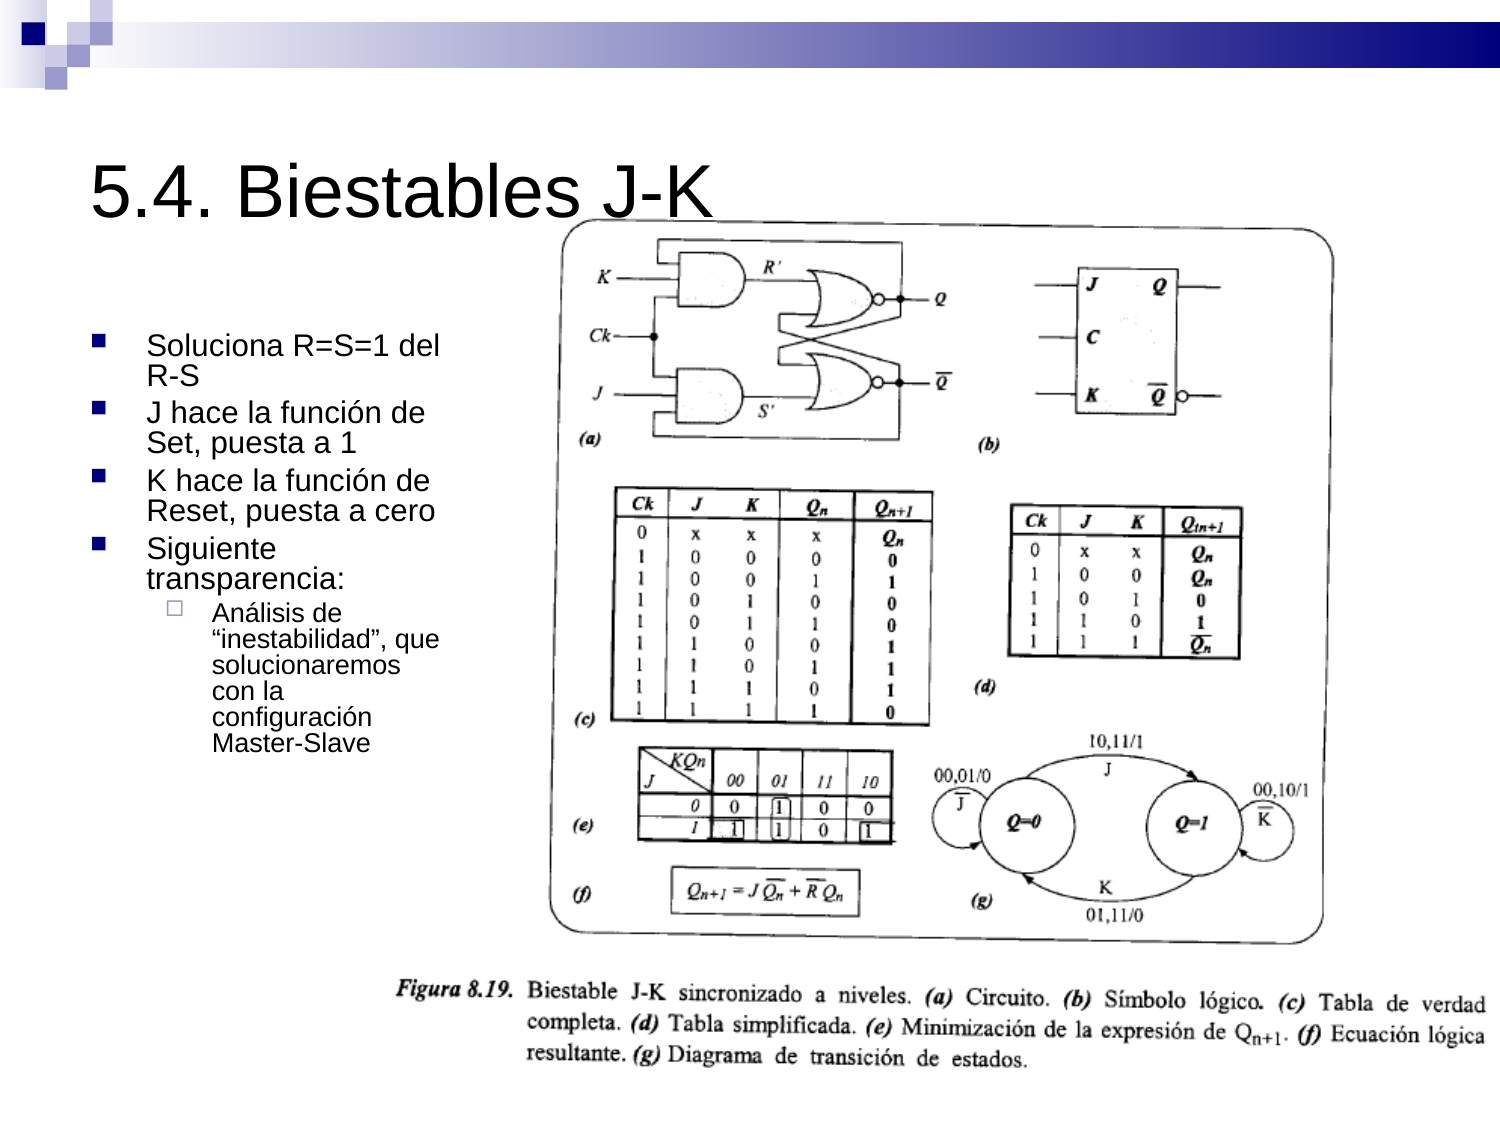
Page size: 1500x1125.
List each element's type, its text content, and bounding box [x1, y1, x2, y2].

picture [366, 208, 1500, 1075]
title 5.4. Biestables J-K [75, 75, 1426, 301]
list Soluciona R=S=1 del R-S J hace la función de Set, puesta a 1 K hace la función de Reset, puesta a cero Siguiente transparencia: Análisis de “inestabilidad”, que solucionaremos con la configuración Master-Slave [75, 324, 467, 823]
